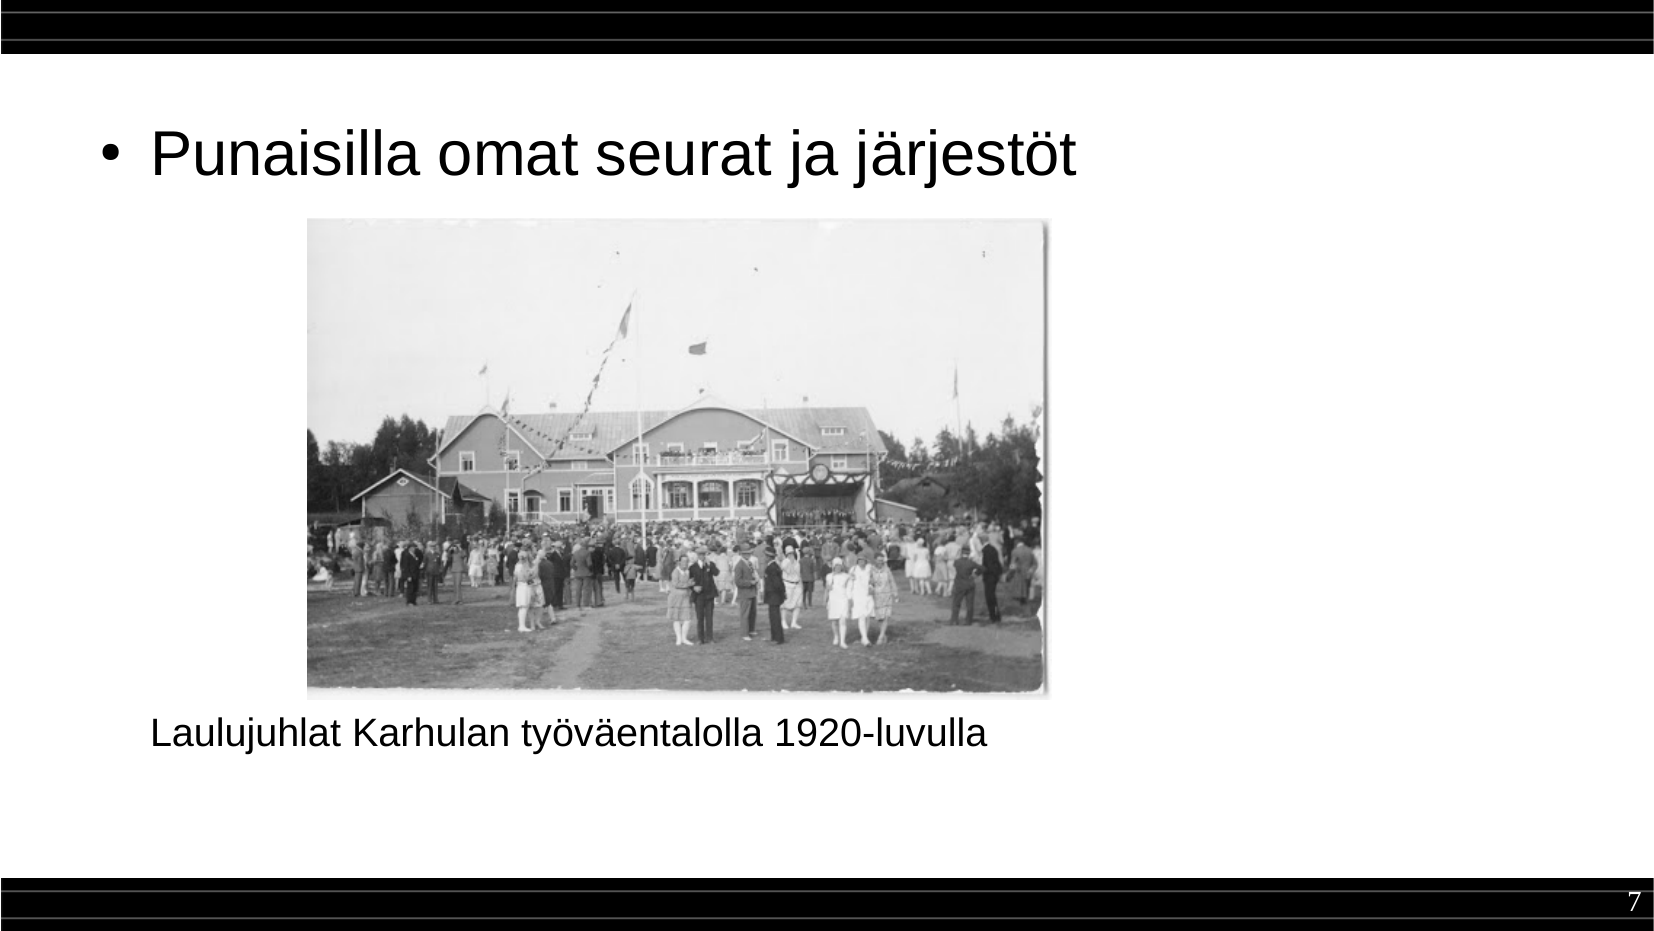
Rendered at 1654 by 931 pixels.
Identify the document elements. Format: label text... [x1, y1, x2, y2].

list Punaisilla omat seurat ja järjestöt Laulujuhlat Karhulan työväentalolla 1920-luvulla [82, 118, 1571, 758]
picture [1, 878, 1654, 931]
picture [307, 218, 1052, 700]
picture [1, 0, 1654, 54]
